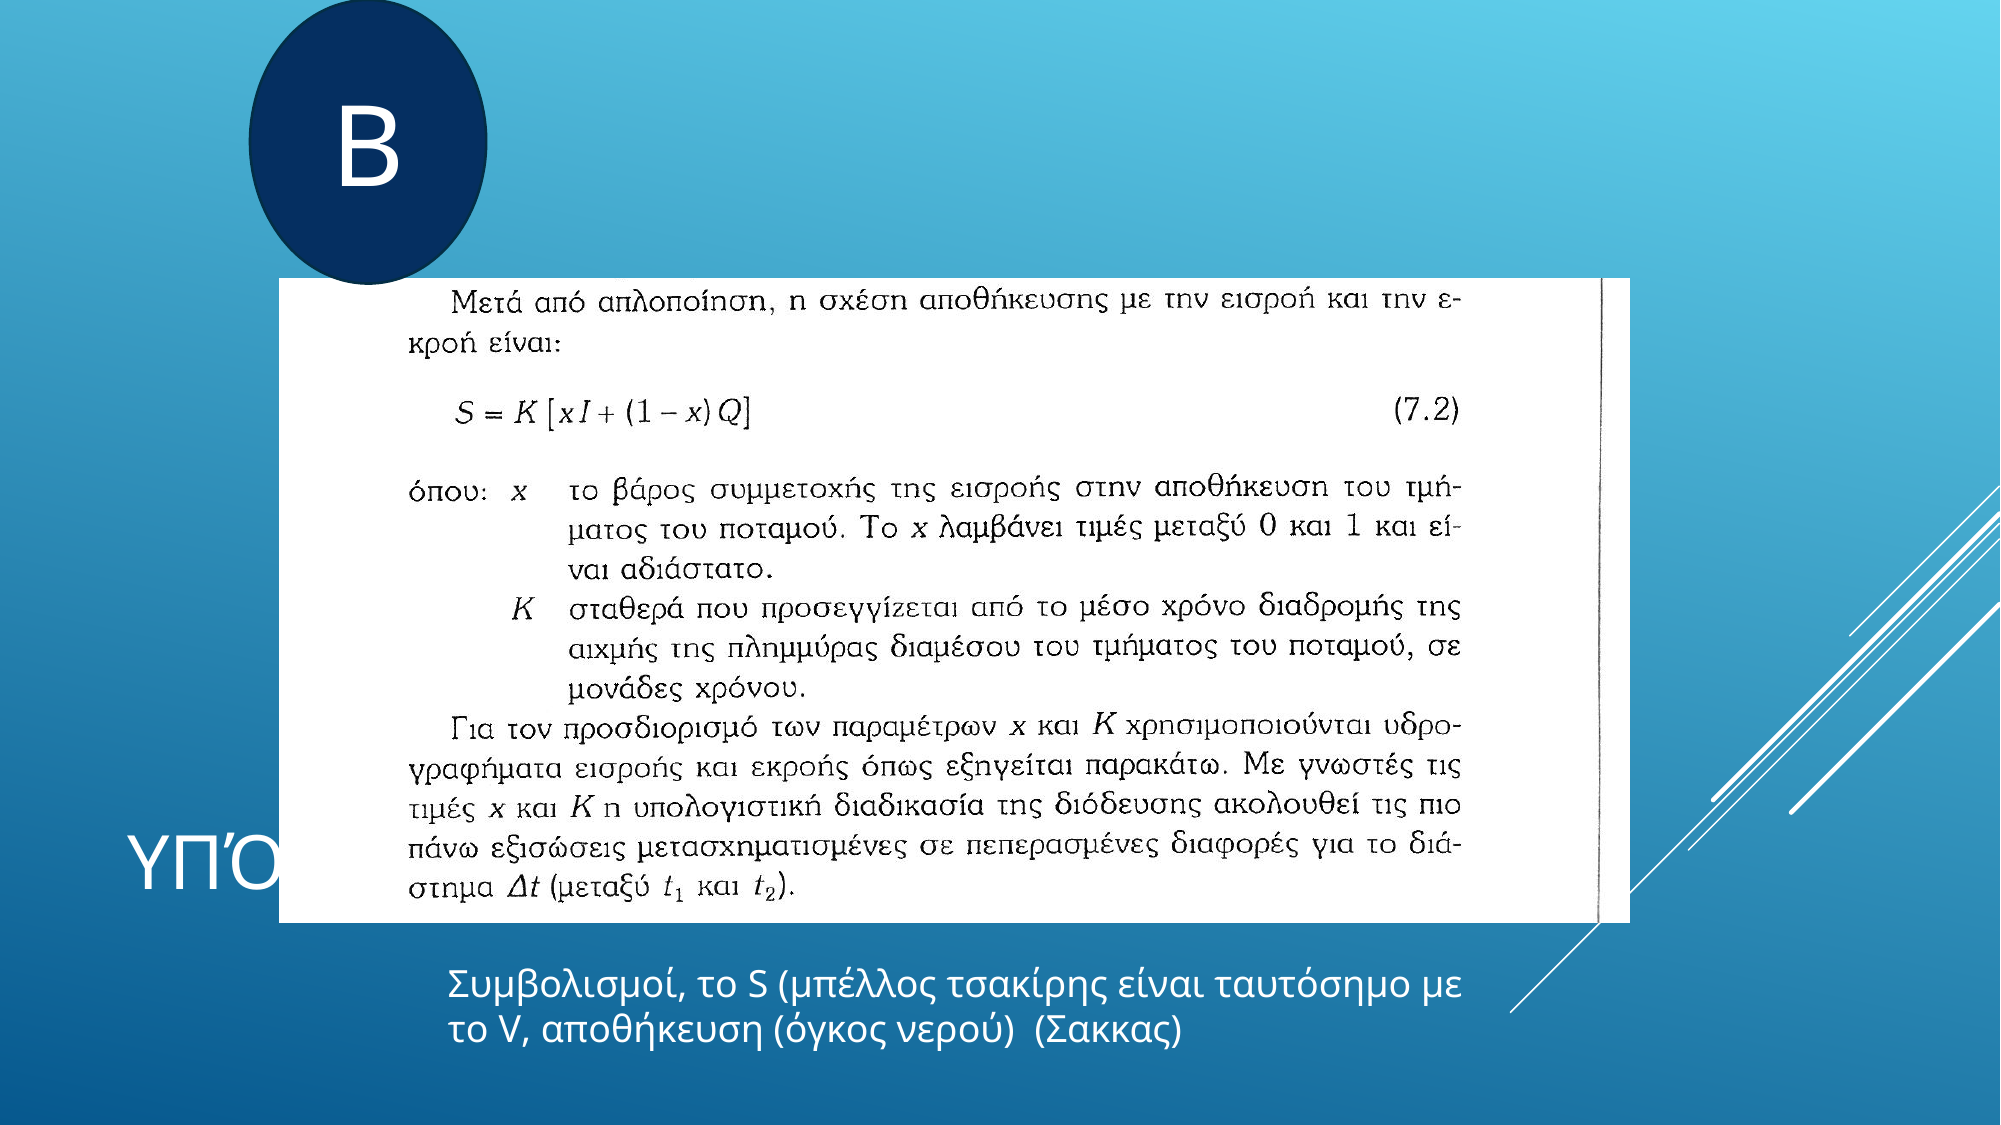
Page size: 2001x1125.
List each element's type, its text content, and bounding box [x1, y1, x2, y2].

title Υπόθεση… [112, 736, 1513, 984]
text_box Β [249, 0, 487, 284]
text_box Συμβολισμοί, το S (μπέλλος τσακίρης είναι ταυτόσημο με το V, αποθήκευση (όγκος νερού) (Σακκας) [432, 952, 1497, 1059]
picture [279, 278, 1630, 923]
